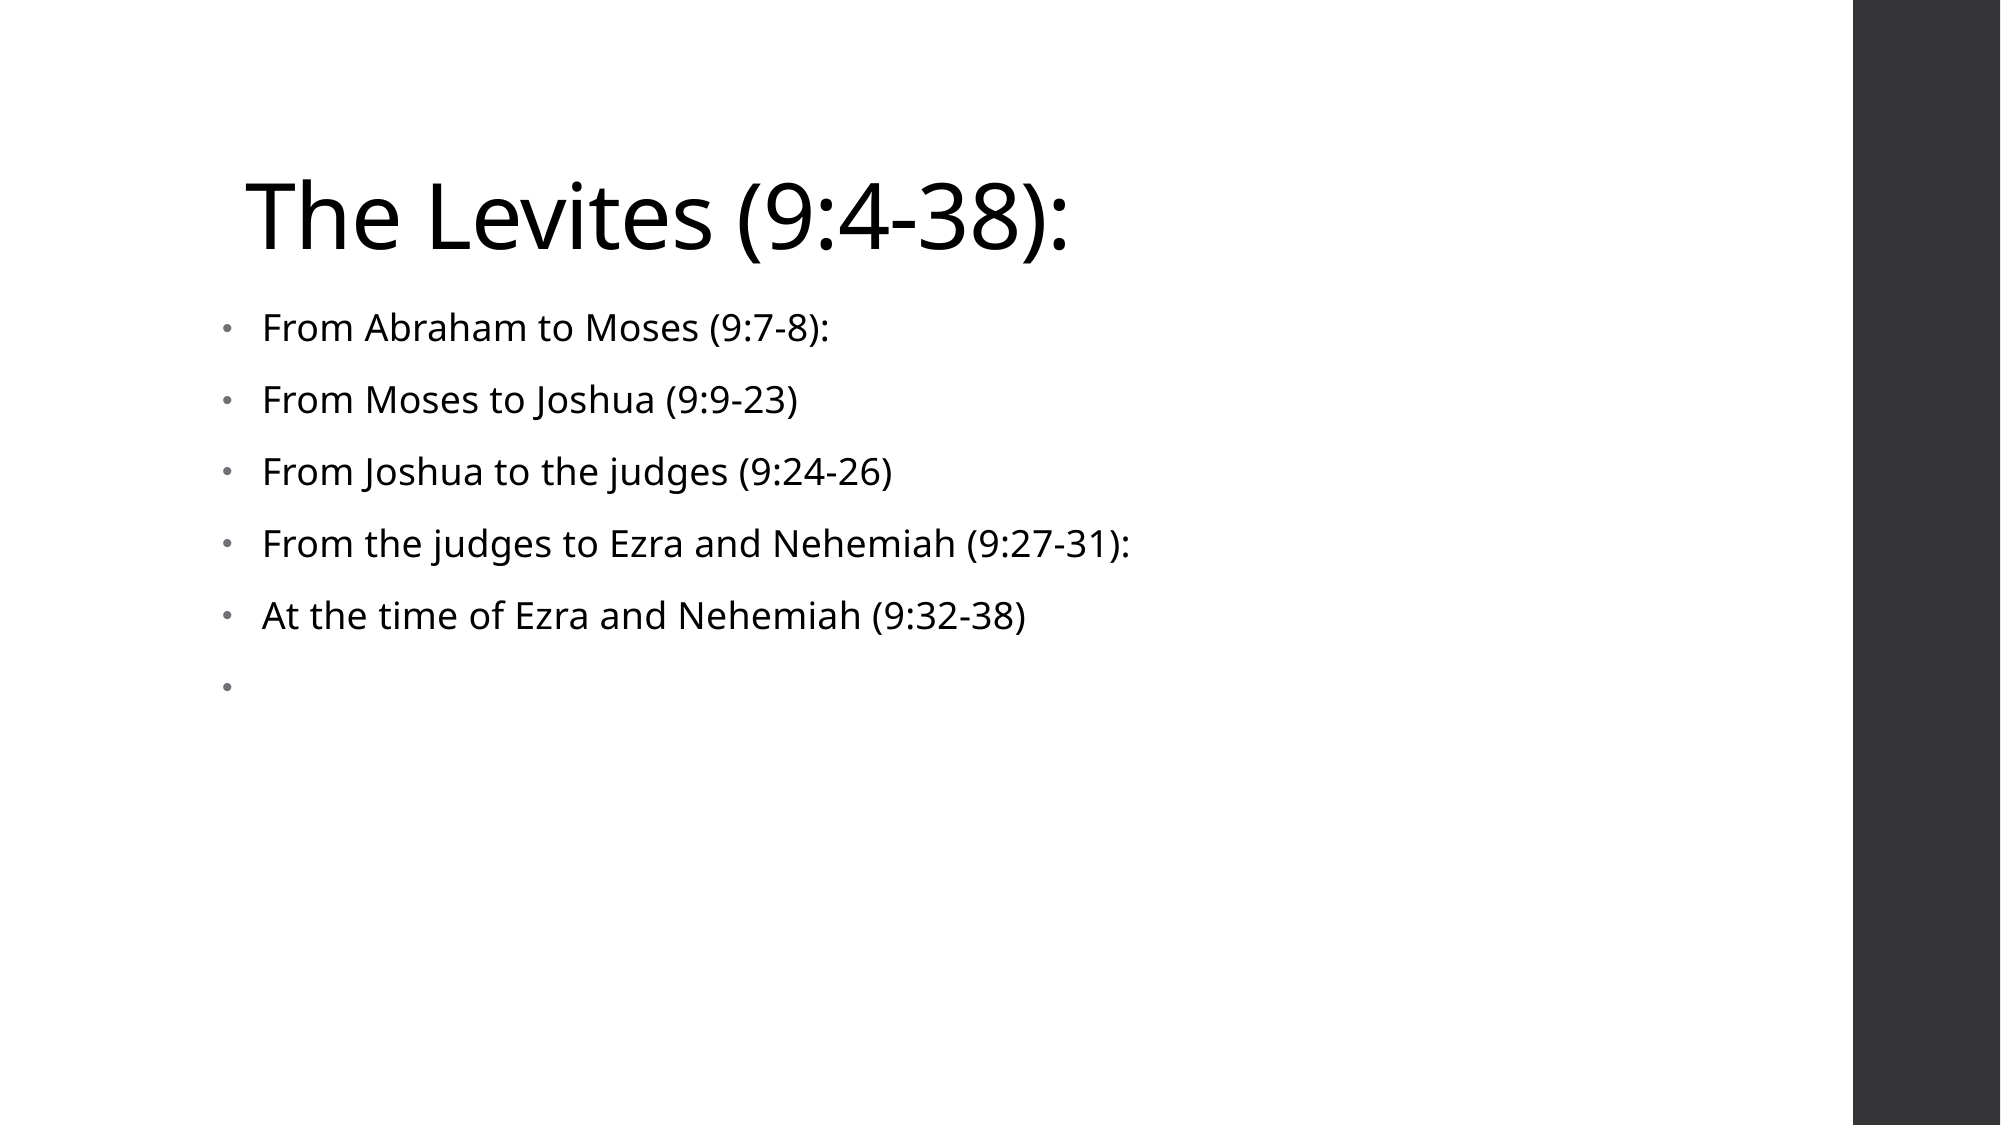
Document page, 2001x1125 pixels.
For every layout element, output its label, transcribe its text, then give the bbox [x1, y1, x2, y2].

title The Levites (9:4-38): [206, 60, 1797, 278]
list From Abraham to Moses (9:7-8): From Moses to Joshua (9:9-23) From Joshua to the judges (9:24-26) From the judges to Ezra and Nehemiah (9:27-31): At the time of Ezra and Nehemiah (9:32-38) [206, 299, 1617, 1014]
